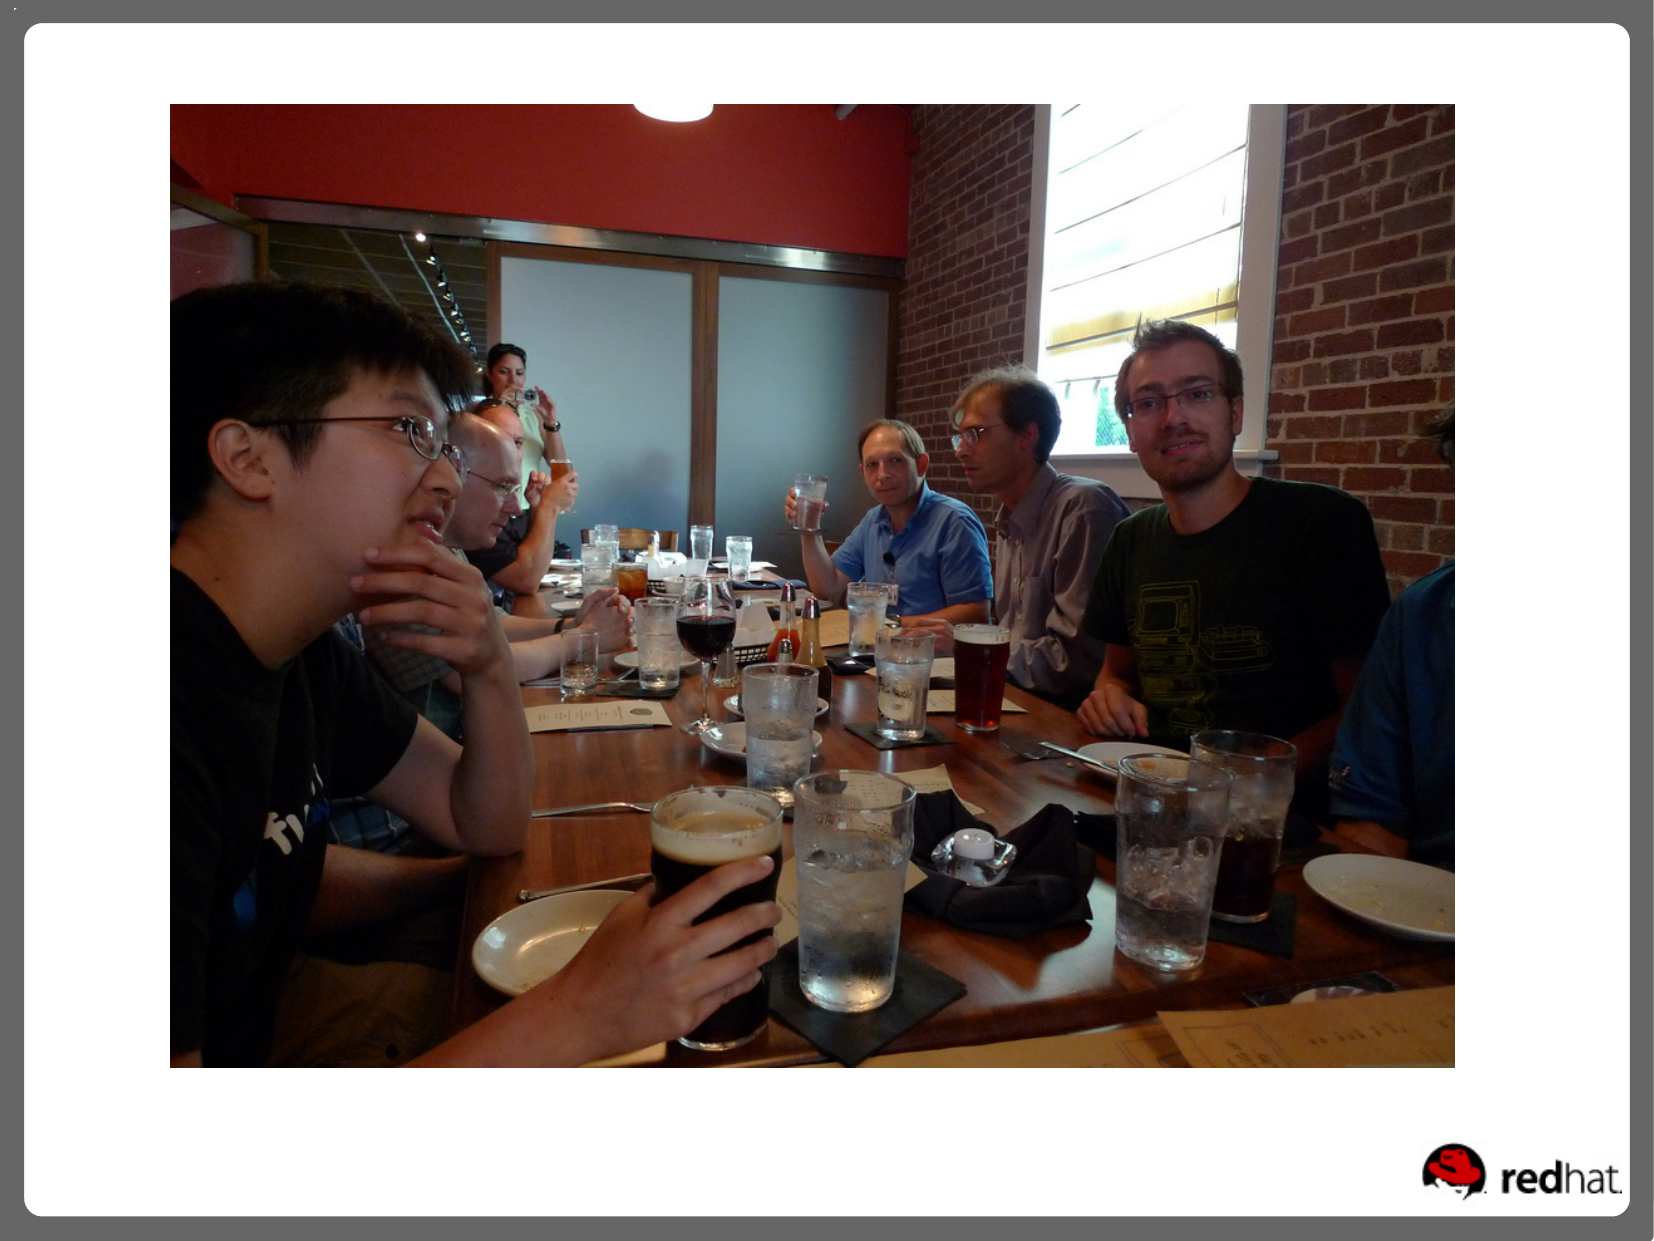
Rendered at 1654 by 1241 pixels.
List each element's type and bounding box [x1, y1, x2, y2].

picture [1421, 1141, 1622, 1209]
picture [170, 104, 1455, 1068]
